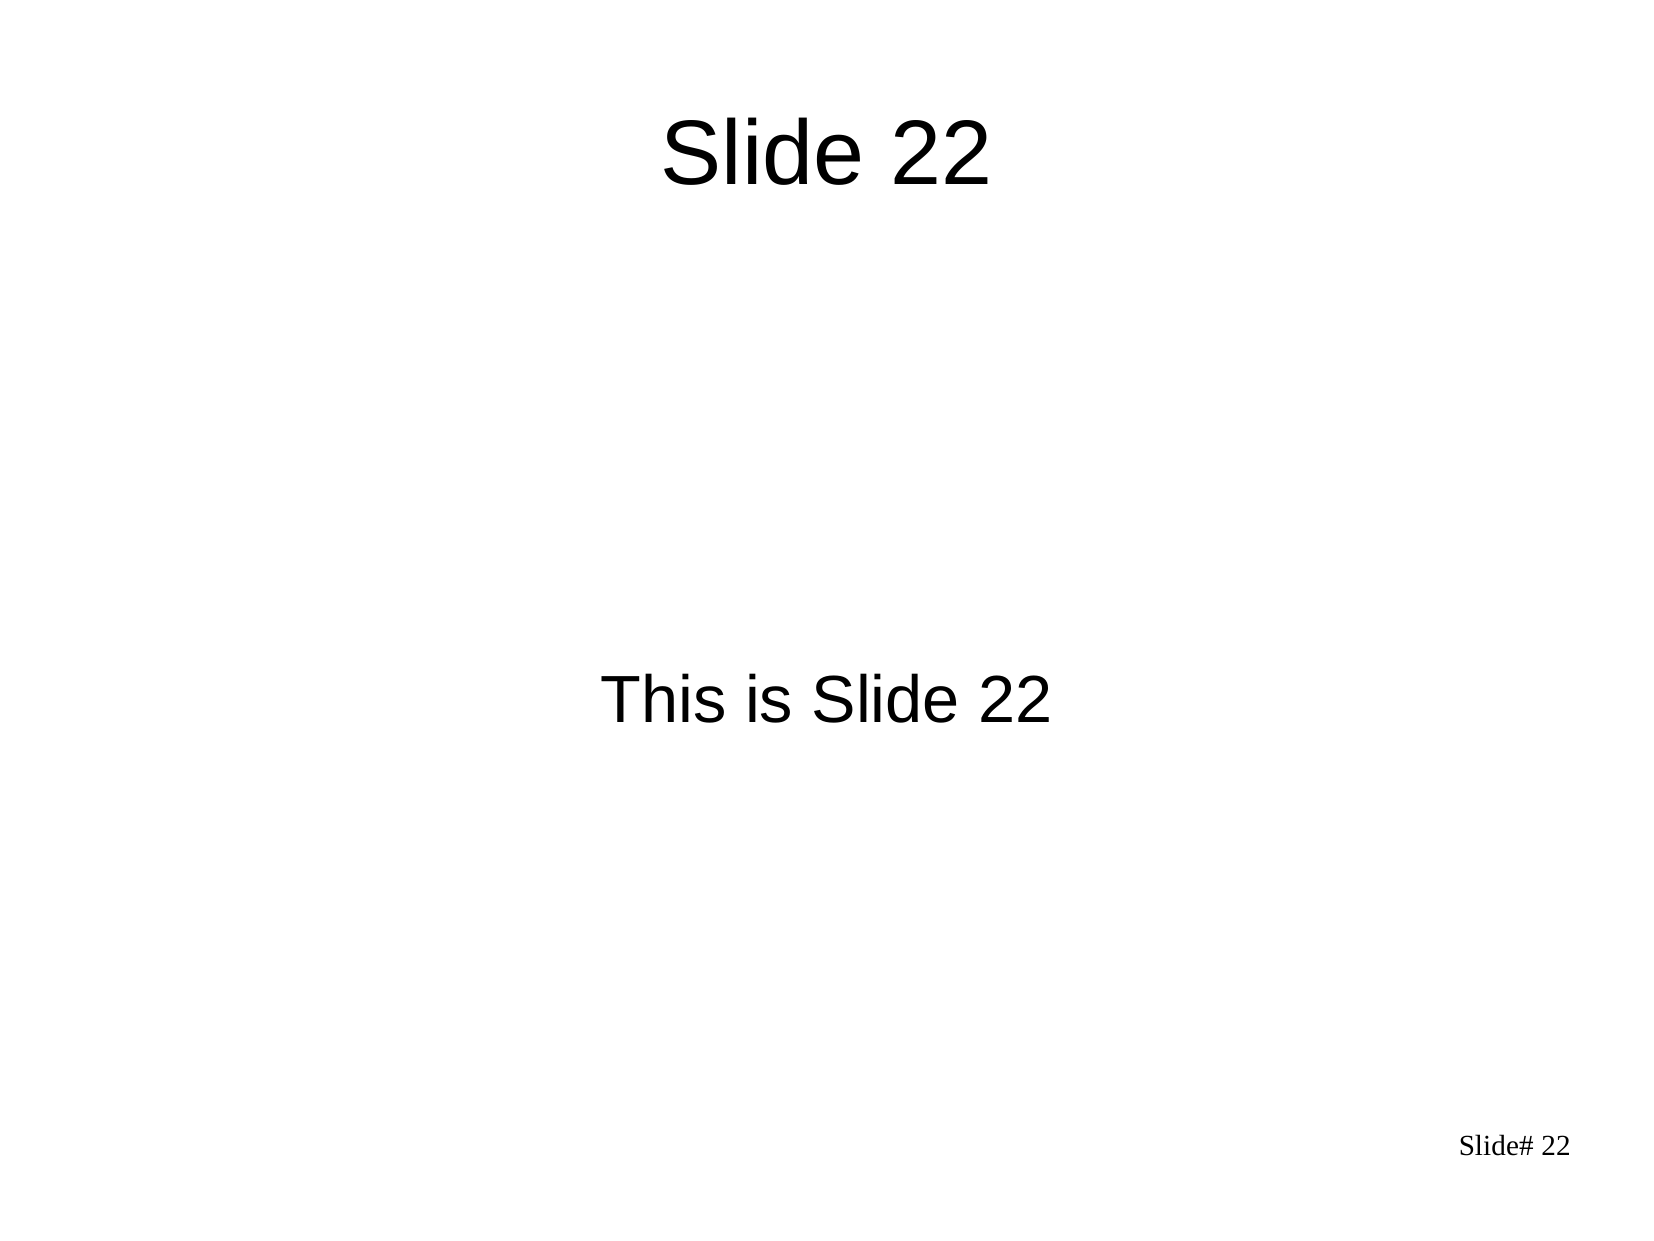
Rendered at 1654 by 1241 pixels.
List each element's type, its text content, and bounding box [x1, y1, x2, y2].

subtitle This is Slide 22 [82, 290, 1571, 1109]
title Slide 22 [82, 49, 1571, 257]
